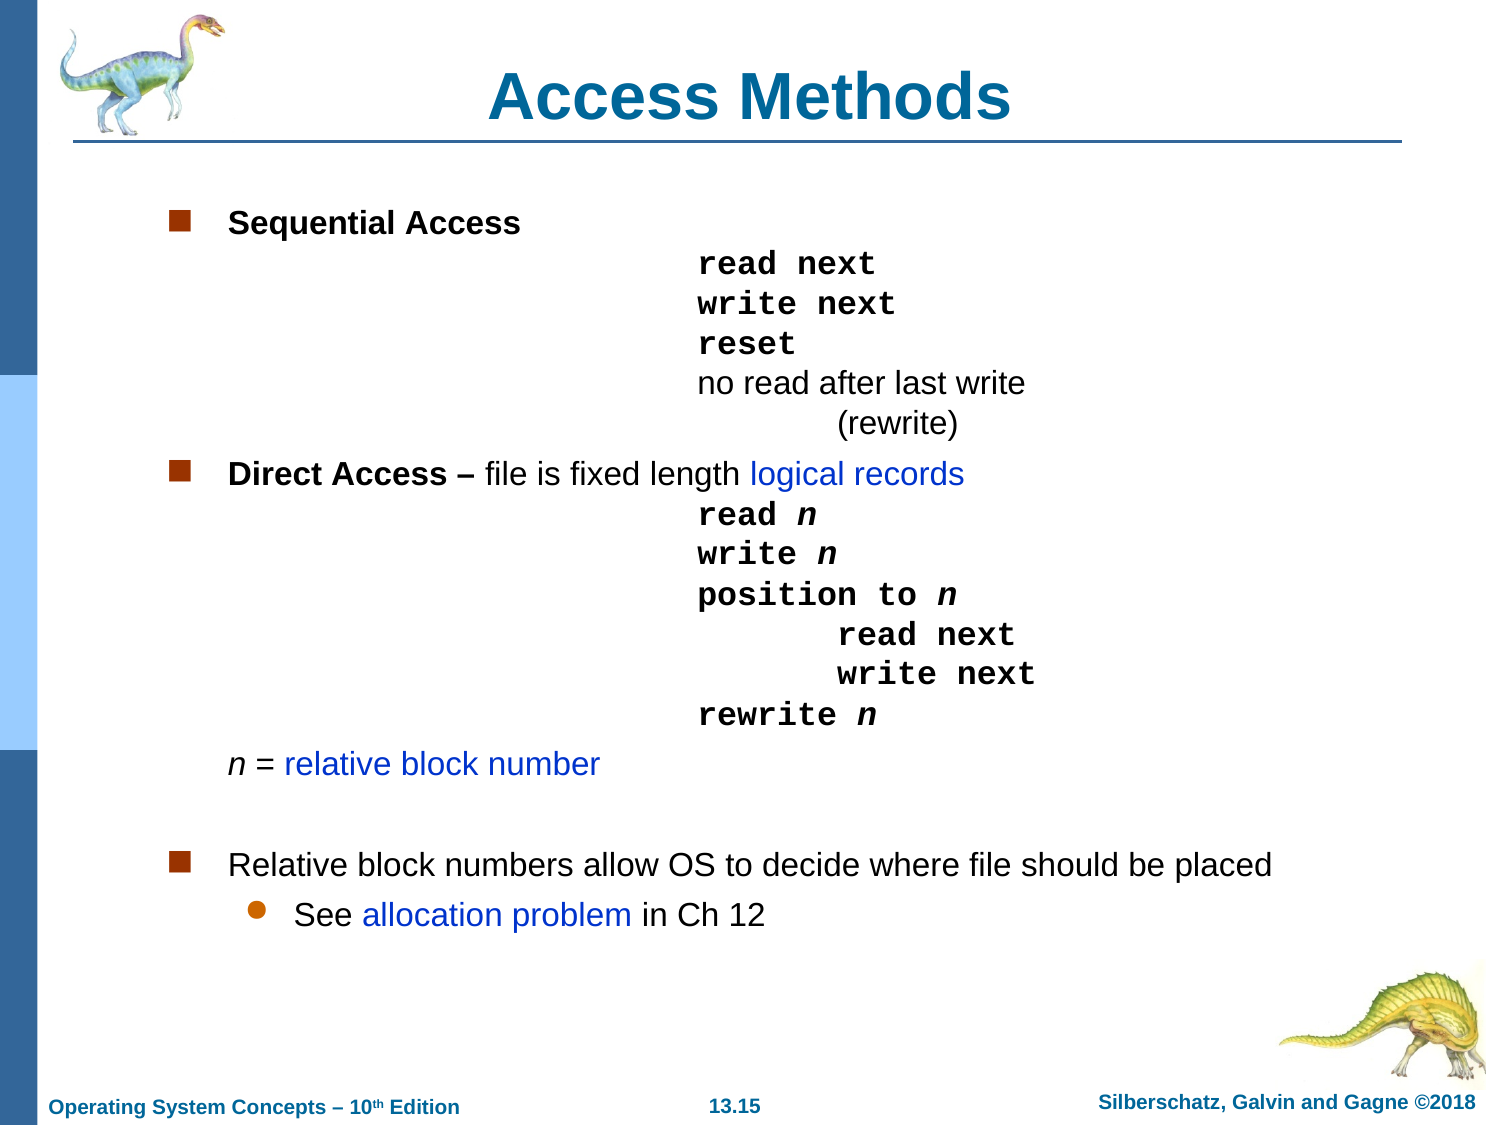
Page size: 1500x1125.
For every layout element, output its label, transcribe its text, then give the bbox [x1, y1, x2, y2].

picture [1275, 959, 1486, 1090]
list Sequential Access read next write next reset no read after last write (rewrite) Direct Access – file is fixed length logical records read n write n position to n read next write next rewrite n n = relative block number Relative block numbers allow OS to decide where file should be placed See allocation problem in Ch 12 [156, 198, 1362, 942]
title Access Methods [75, 45, 1426, 141]
picture [46, 0, 243, 149]
picture [1415, 1094, 1423, 1099]
